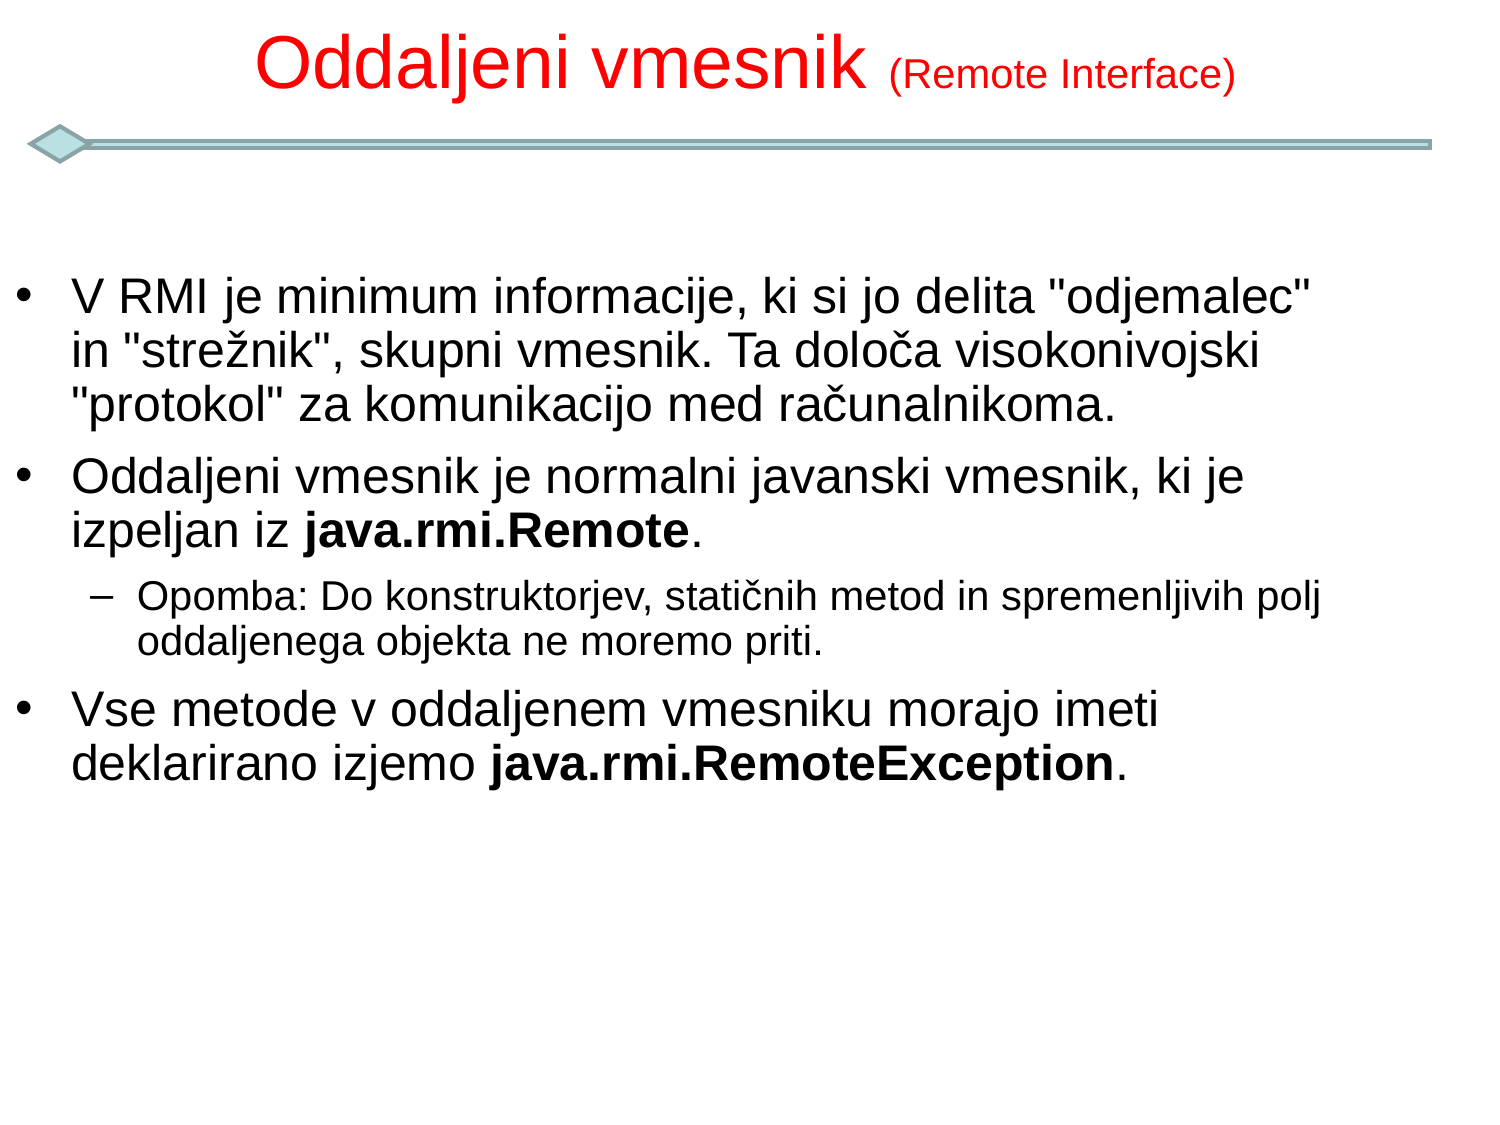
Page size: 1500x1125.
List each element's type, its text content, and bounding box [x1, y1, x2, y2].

title Oddaljeni vmesnik (Remote Interface) [70, 0, 1421, 118]
list V RMI je minimum informacije, ki si jo delita "odjemalec" in "strežnik", skupni vmesnik. Ta določa visokonivojski "protokol" za komunikacijo med računalnikoma. Oddaljeni vmesnik je normalni javanski vmesnik, ki je izpeljan iz java.rmi.Remote. Opomba: Do konstruktorjev, statičnih metod in spremenljivih polj oddaljenega objekta ne moremo priti. Vse metode v oddaljenem vmesniku morajo imeti deklarirano izjemo java.rmi.RemoteException. [0, 262, 1351, 1006]
